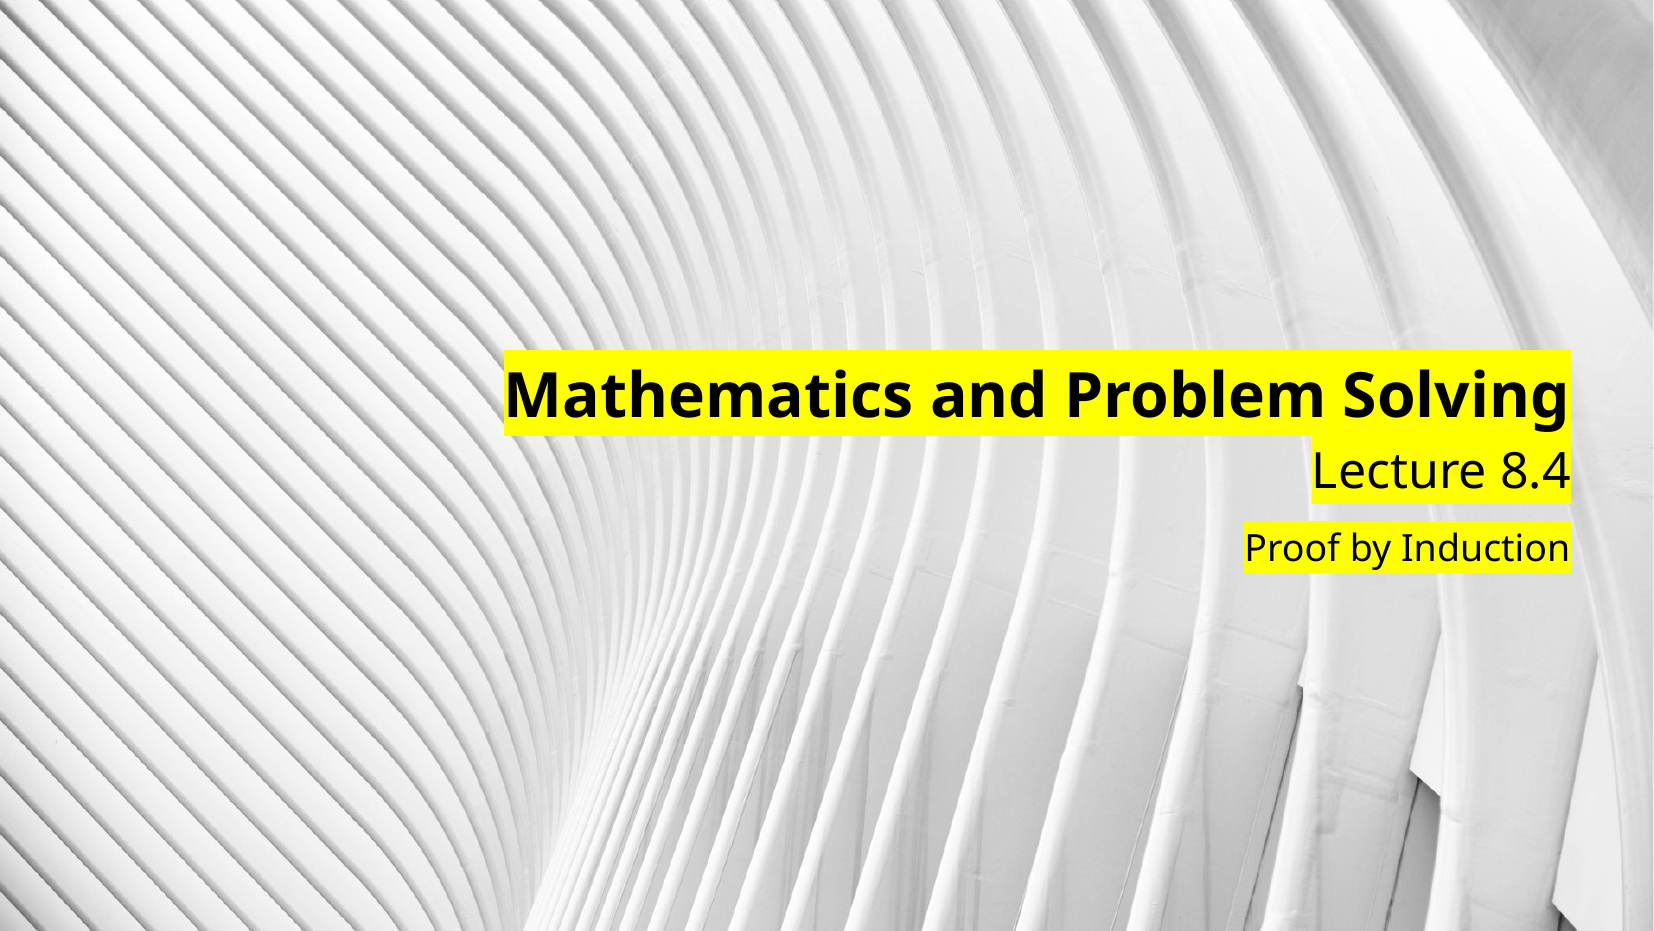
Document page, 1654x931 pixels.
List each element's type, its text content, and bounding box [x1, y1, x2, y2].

list Mathematics and Problem Solving Lecture 8.4 Proof by Induction [82, 37, 1571, 886]
picture [0, 0, 1654, 931]
